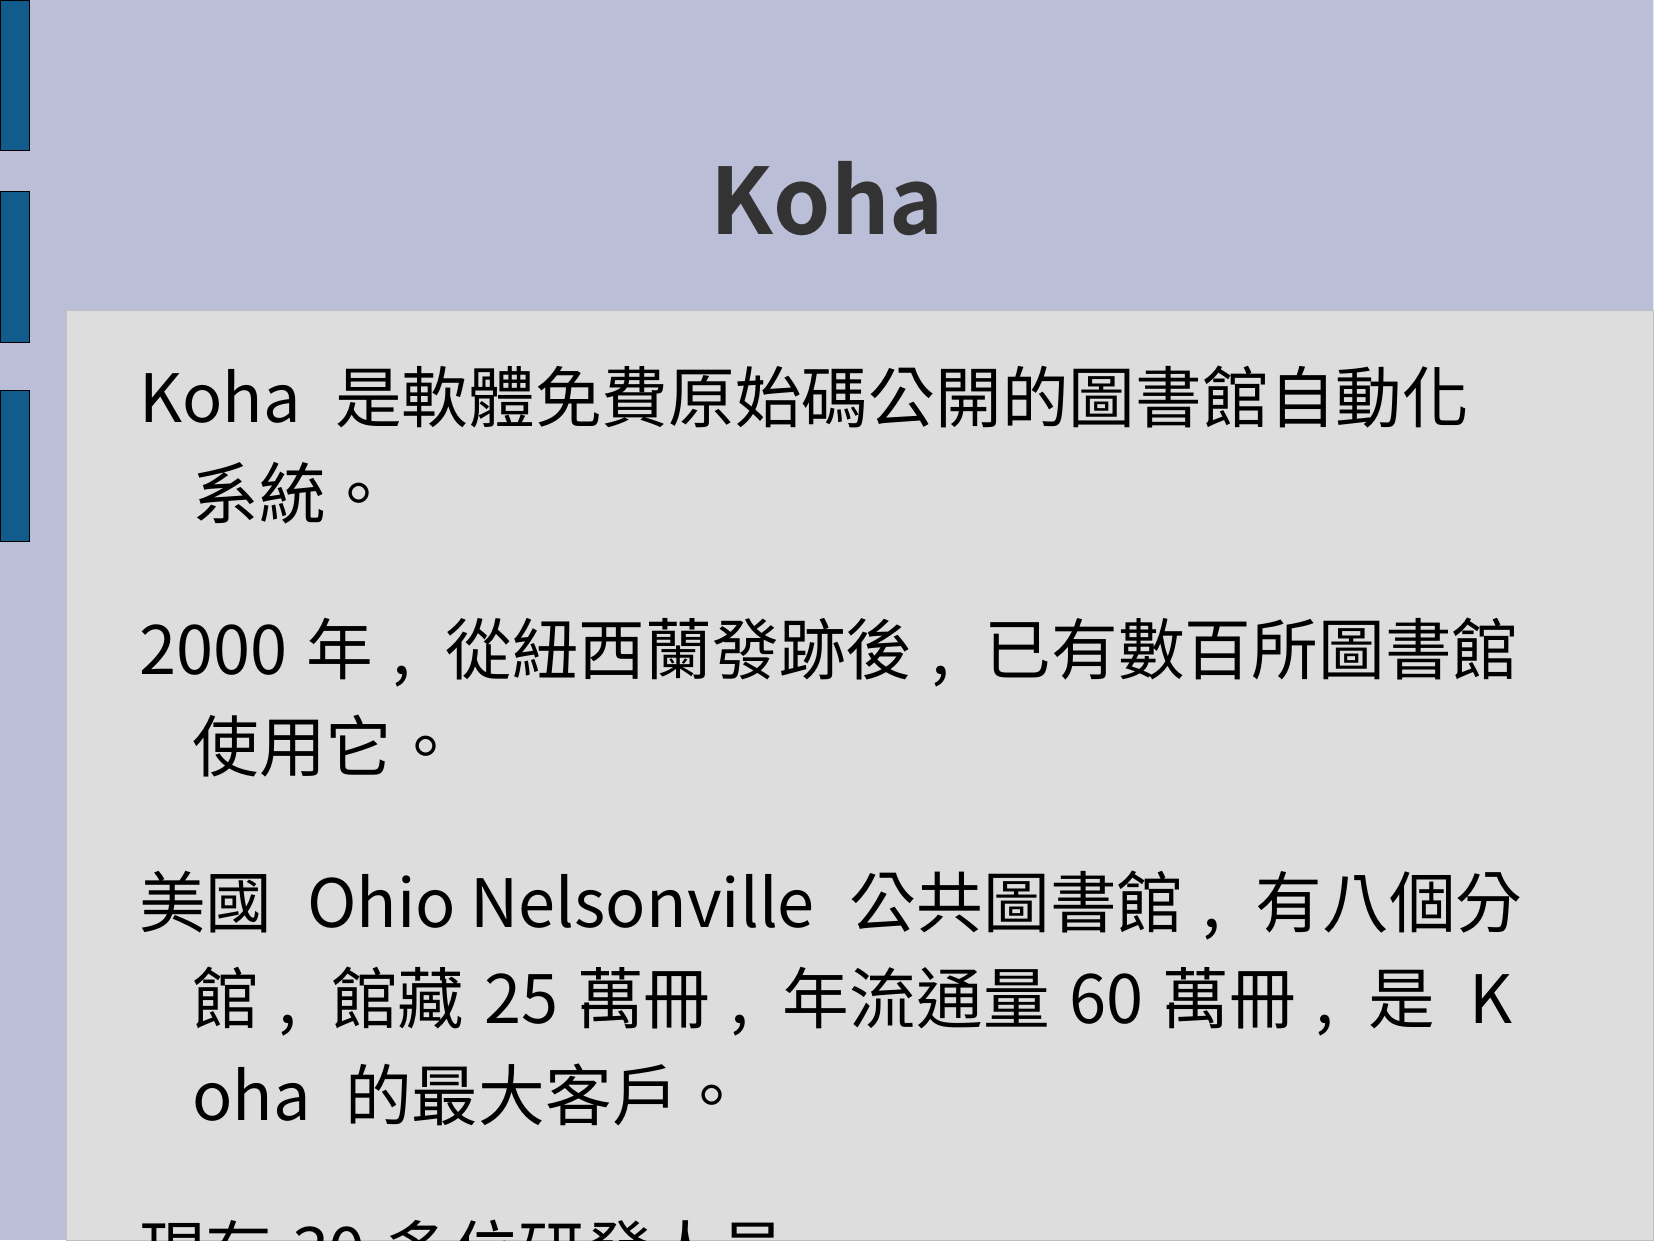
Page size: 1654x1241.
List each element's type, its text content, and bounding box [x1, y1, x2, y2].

title Koha [121, 91, 1534, 299]
list Koha 是軟體免費原始碼公開的圖書館自動化系統。 2000年, 從紐西蘭發跡後, 已有數百所圖書館使用它。 美國 Ohio Nelsonville 公共圖書館, 有八個分館, 館藏25萬冊, 年流通量60萬冊, 是 Koha 的最大客戶。 現有30多位研發人員 [121, 344, 1534, 1127]
